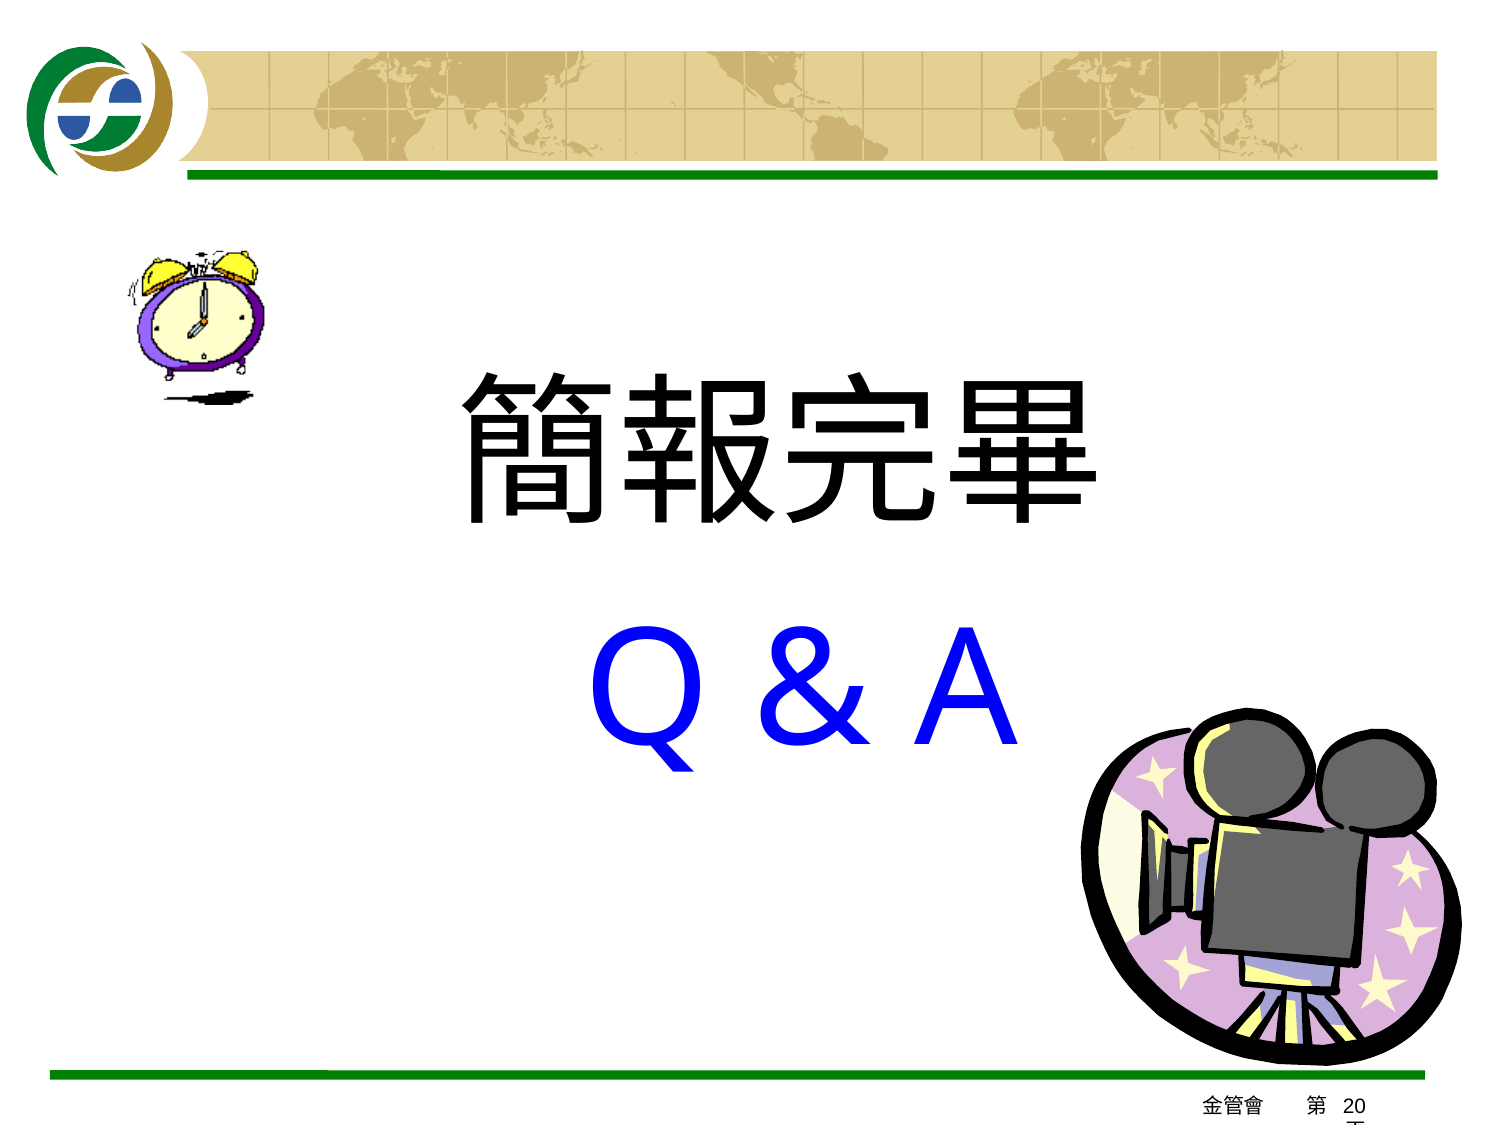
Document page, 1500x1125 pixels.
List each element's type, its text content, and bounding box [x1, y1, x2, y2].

picture [123, 243, 276, 405]
list 簡報完畢 Q & A [76, 326, 1427, 799]
picture [1080, 706, 1466, 1070]
